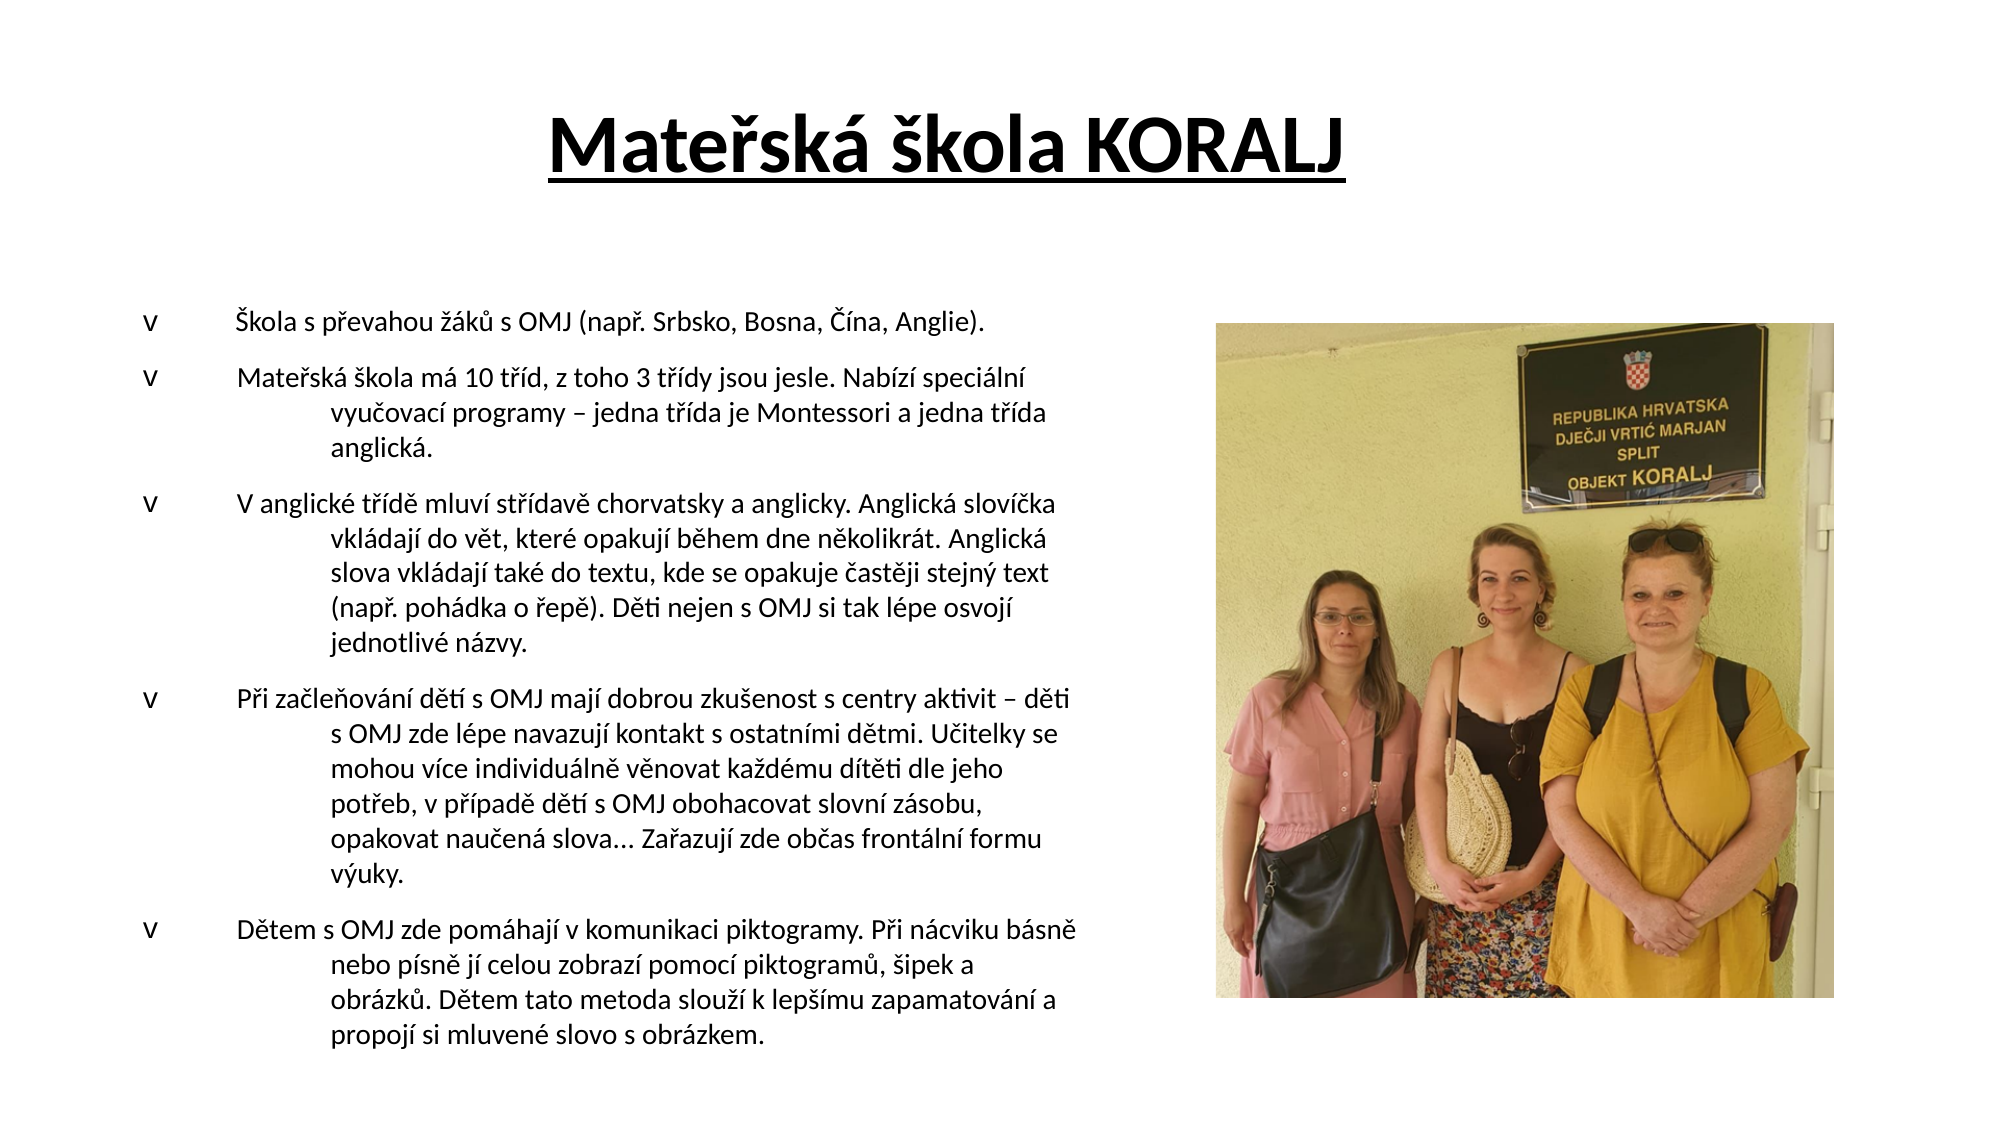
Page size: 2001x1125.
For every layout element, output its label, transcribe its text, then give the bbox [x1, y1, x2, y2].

text_box Mateřská škola KORALJ [233, 81, 1661, 198]
text_box Škola s převahou žáků s OMJ (např. Srbsko, Bosna, Čína, Anglie). Mateřská škola má 10 tříd, z toho 3 třídy jsou jesle. Nabízí speciální vyučovací programy – jedna třída je Montessori a jedna třída anglická. V anglické třídě mluví střídavě chorvatsky a anglicky. Anglická slovíčka vkládají do vět, které opakují během dne několikrát. Anglická slova vkládají také do textu, kde se opakuje častěji stejný text (např. pohádka o řepě). Děti nejen s OMJ si tak lépe osvojí jednotlivé názvy. Při začleňování dětí s OMJ mají dobrou zkušenost s centry aktivit – děti s OMJ zde lépe navazují kontakt s ostatními dětmi. Učitelky se mohou více individuálně věnovat každému dítěti dle jeho potřeb, v případě dětí s OMJ obohacovat slovní zásobu, opakovat naučená slova... Zařazují zde občas frontální formu výuky. Dětem s OMJ zde pomáhají v komunikaci piktogramy. Při nácviku básně nebo písně jí celou zobrazí pomocí piktogramů, šipek a obrázků. Dětem tato metoda slouží k lepšímu zapamatování a propojí si mluvené slovo s obrázkem. [128, 294, 1093, 960]
picture [1215, 323, 1834, 998]
